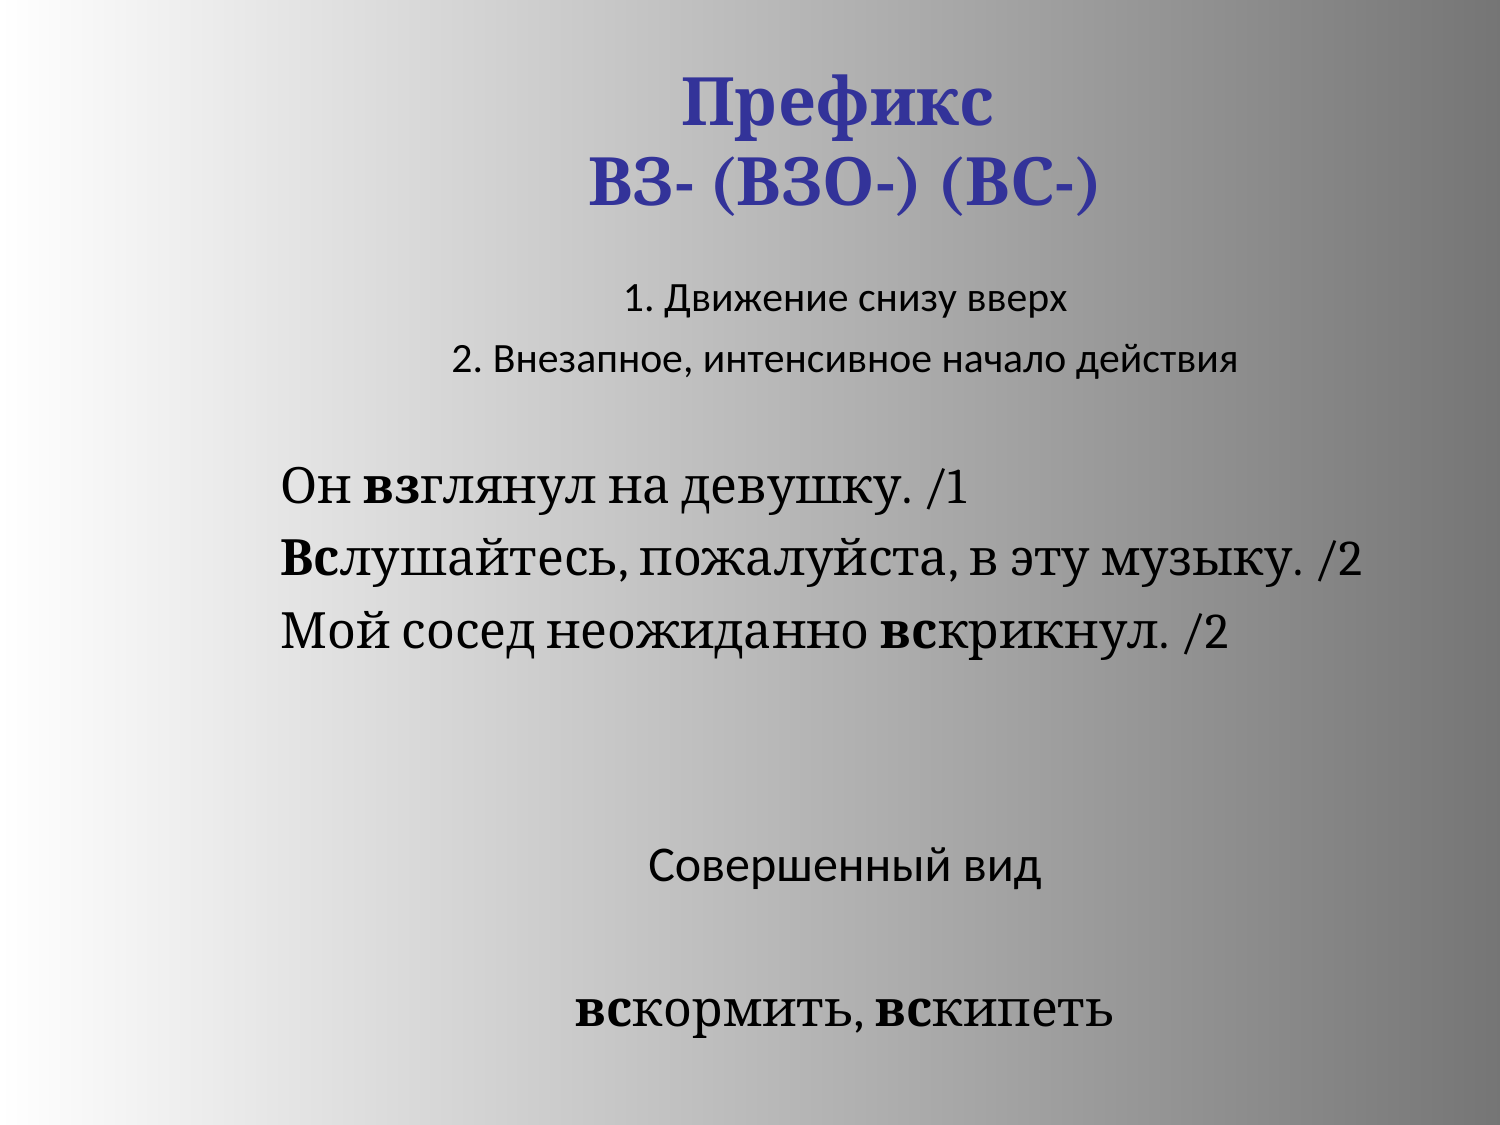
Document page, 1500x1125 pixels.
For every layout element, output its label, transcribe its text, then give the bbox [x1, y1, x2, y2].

title Префикс ВЗ- (ВЗО-) (ВС-) [265, 45, 1426, 233]
list 1. Движение снизу вверх 2. Внезапное, интенсивное начало действия Он взглянул на девушку. /1 Вслушайтесь, пожалуйста, в эту музыку. /2 Мой сосед неожиданно вскрикнул. /2 [265, 262, 1426, 739]
text_box Совершенный вид вскормить, вскипеть [265, 751, 1426, 1052]
